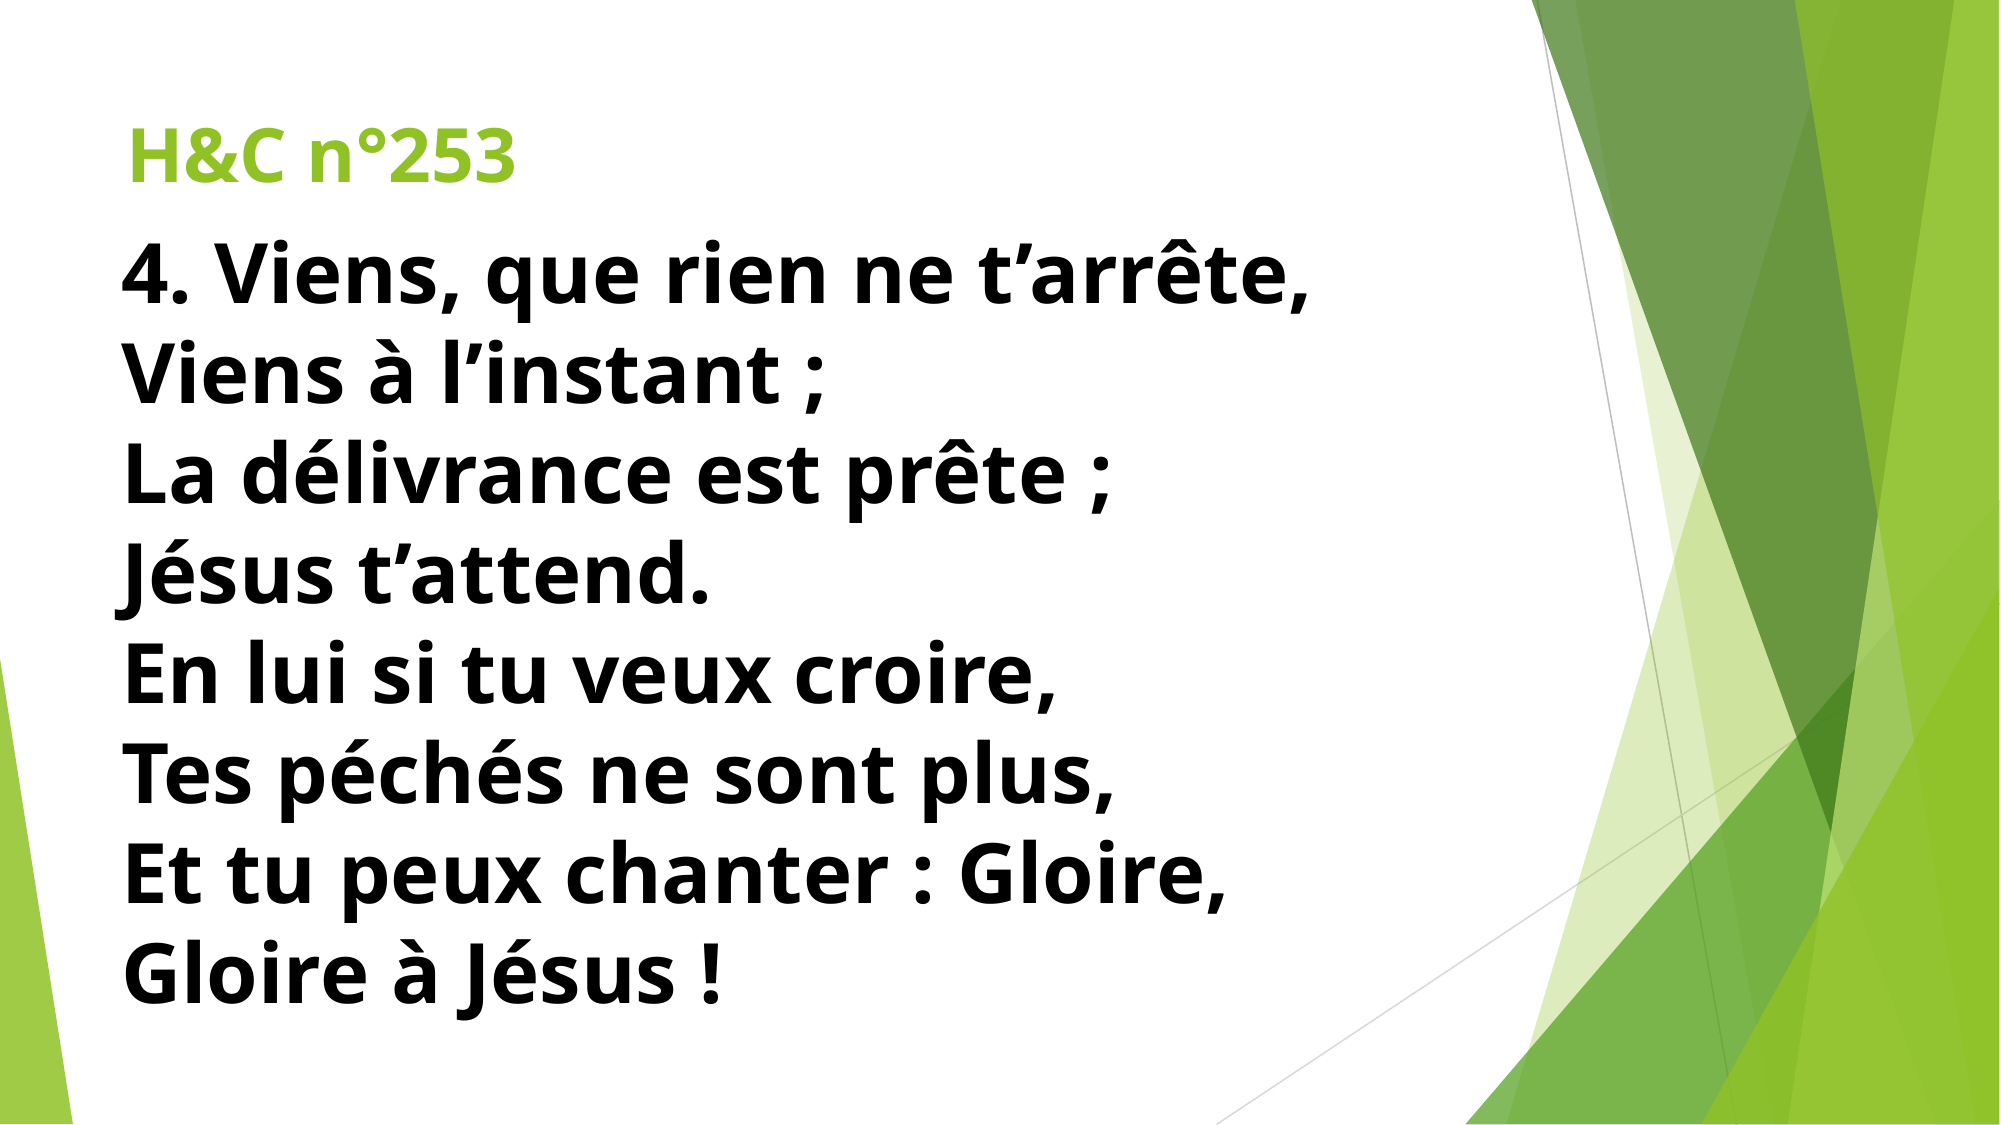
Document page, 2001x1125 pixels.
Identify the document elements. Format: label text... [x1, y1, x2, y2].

text_box 4. Viens, que rien ne t’arrête, Viens à l’instant ; La délivrance est prête ; Jésus t’attend. En lui si tu veux croire, Tes péchés ne sont plus, Et tu peux chanter : Gloire, Gloire à Jésus ! [106, 212, 1961, 1074]
text_box H&C n°253 [111, 99, 1522, 212]
